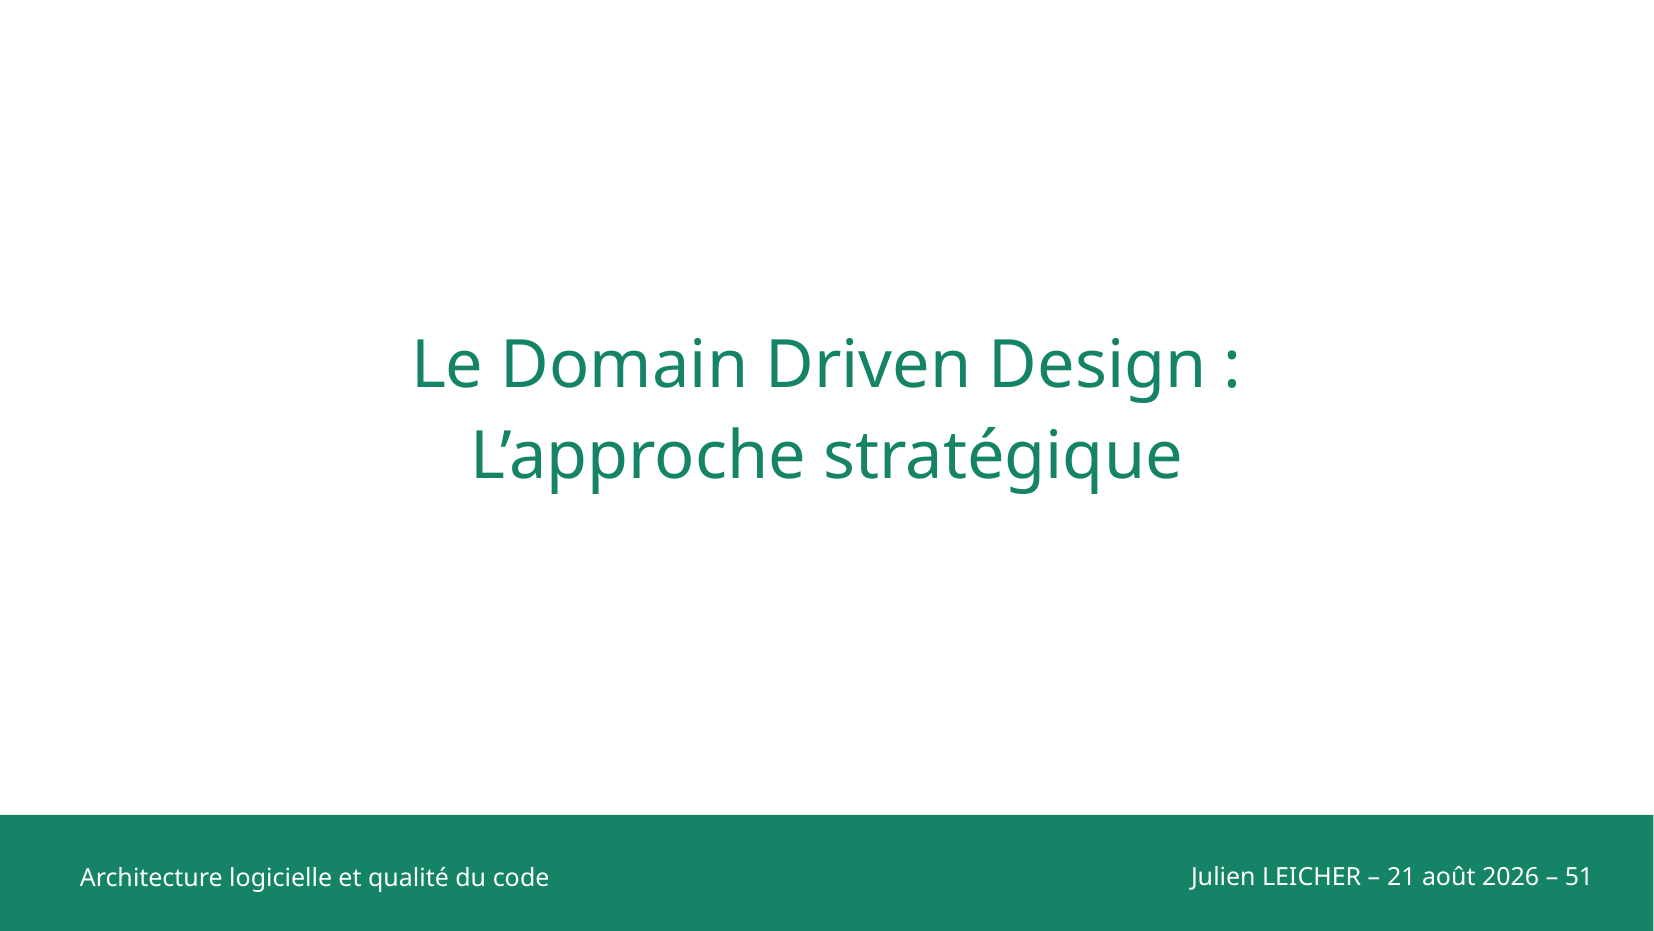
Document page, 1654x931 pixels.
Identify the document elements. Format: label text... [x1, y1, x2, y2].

text_box Julien LEICHER – 18 mars 2022 – <number> [0, 814, 1654, 931]
text_box Le Domain Driven Design : L’approche stratégique [0, 0, 1654, 814]
text_box Architecture logicielle et qualité du code [64, 852, 798, 898]
